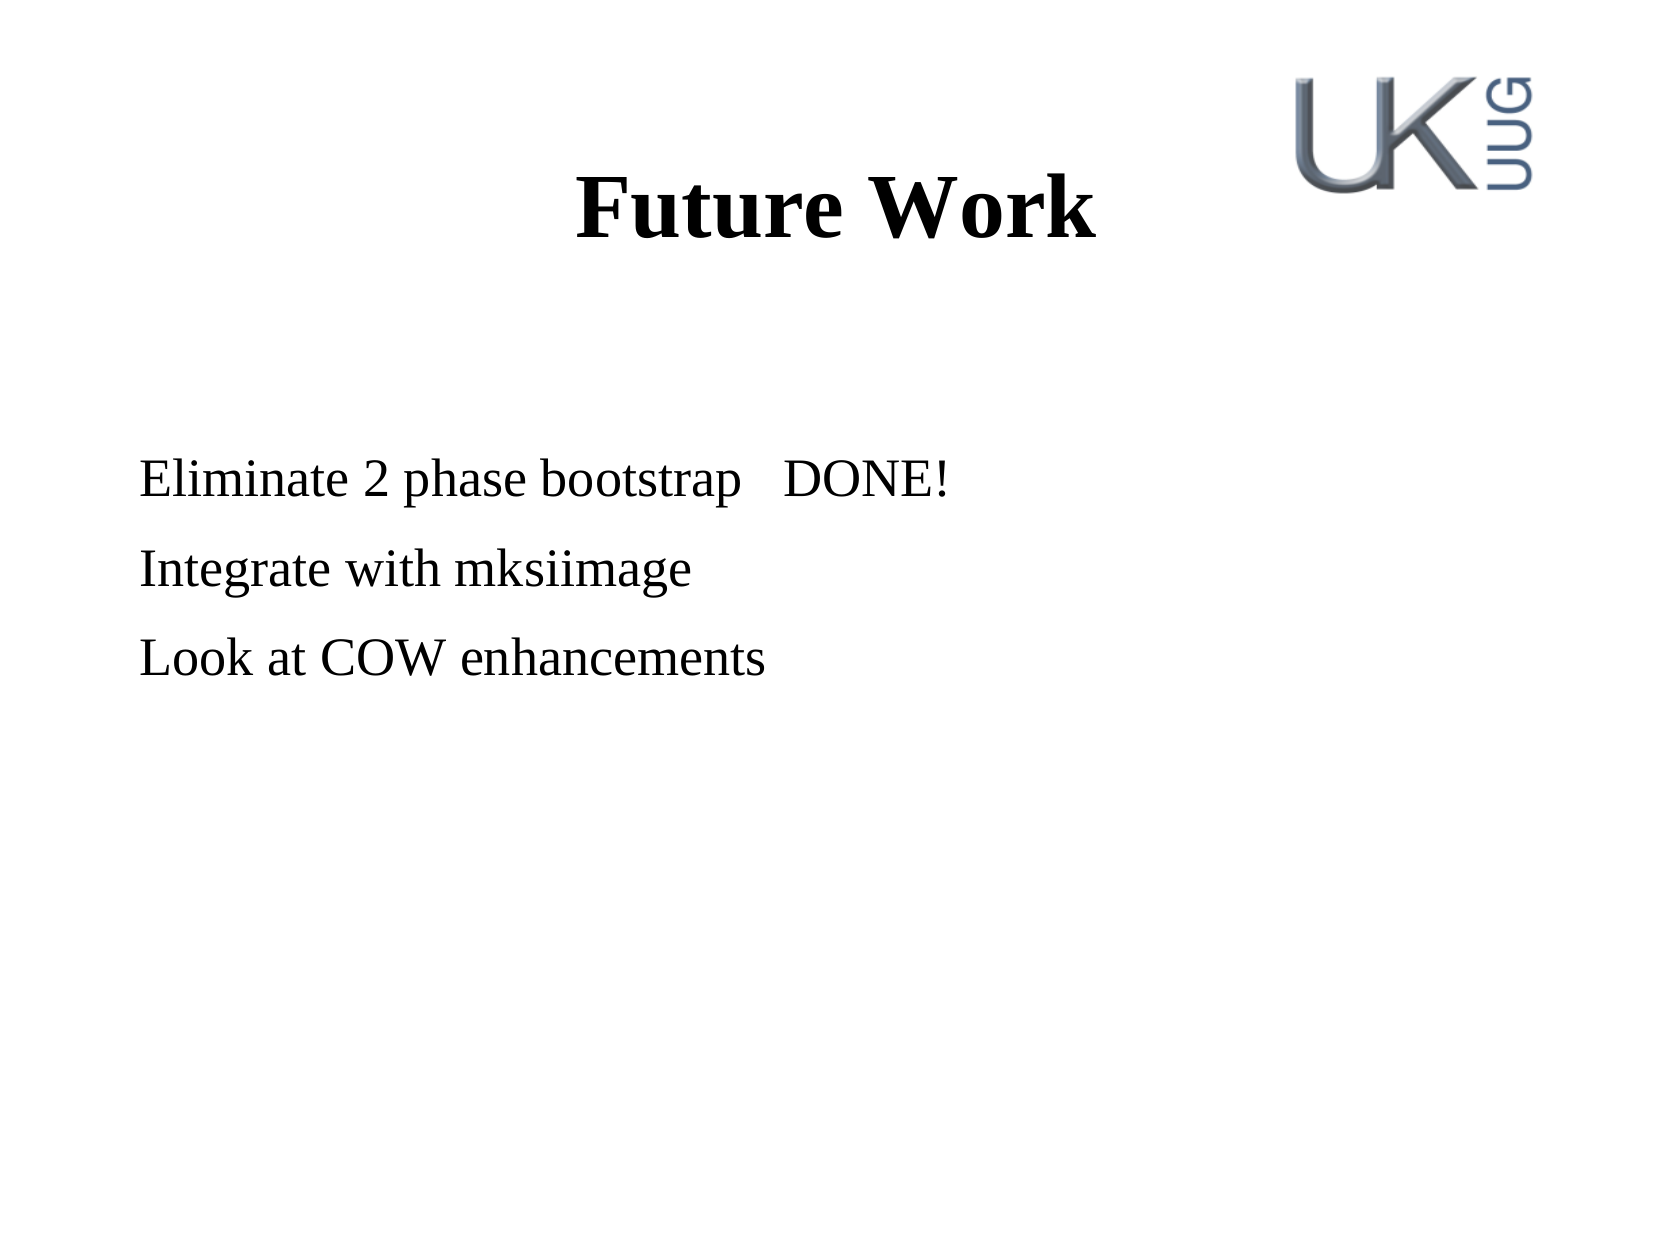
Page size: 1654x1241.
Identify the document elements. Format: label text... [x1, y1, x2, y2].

picture [1289, 74, 1538, 196]
title Future Work [121, 102, 1534, 311]
list Eliminate 2 phase bootstrap DONE! Integrate with mksiimage Look at COW enhancements [121, 344, 1534, 1127]
